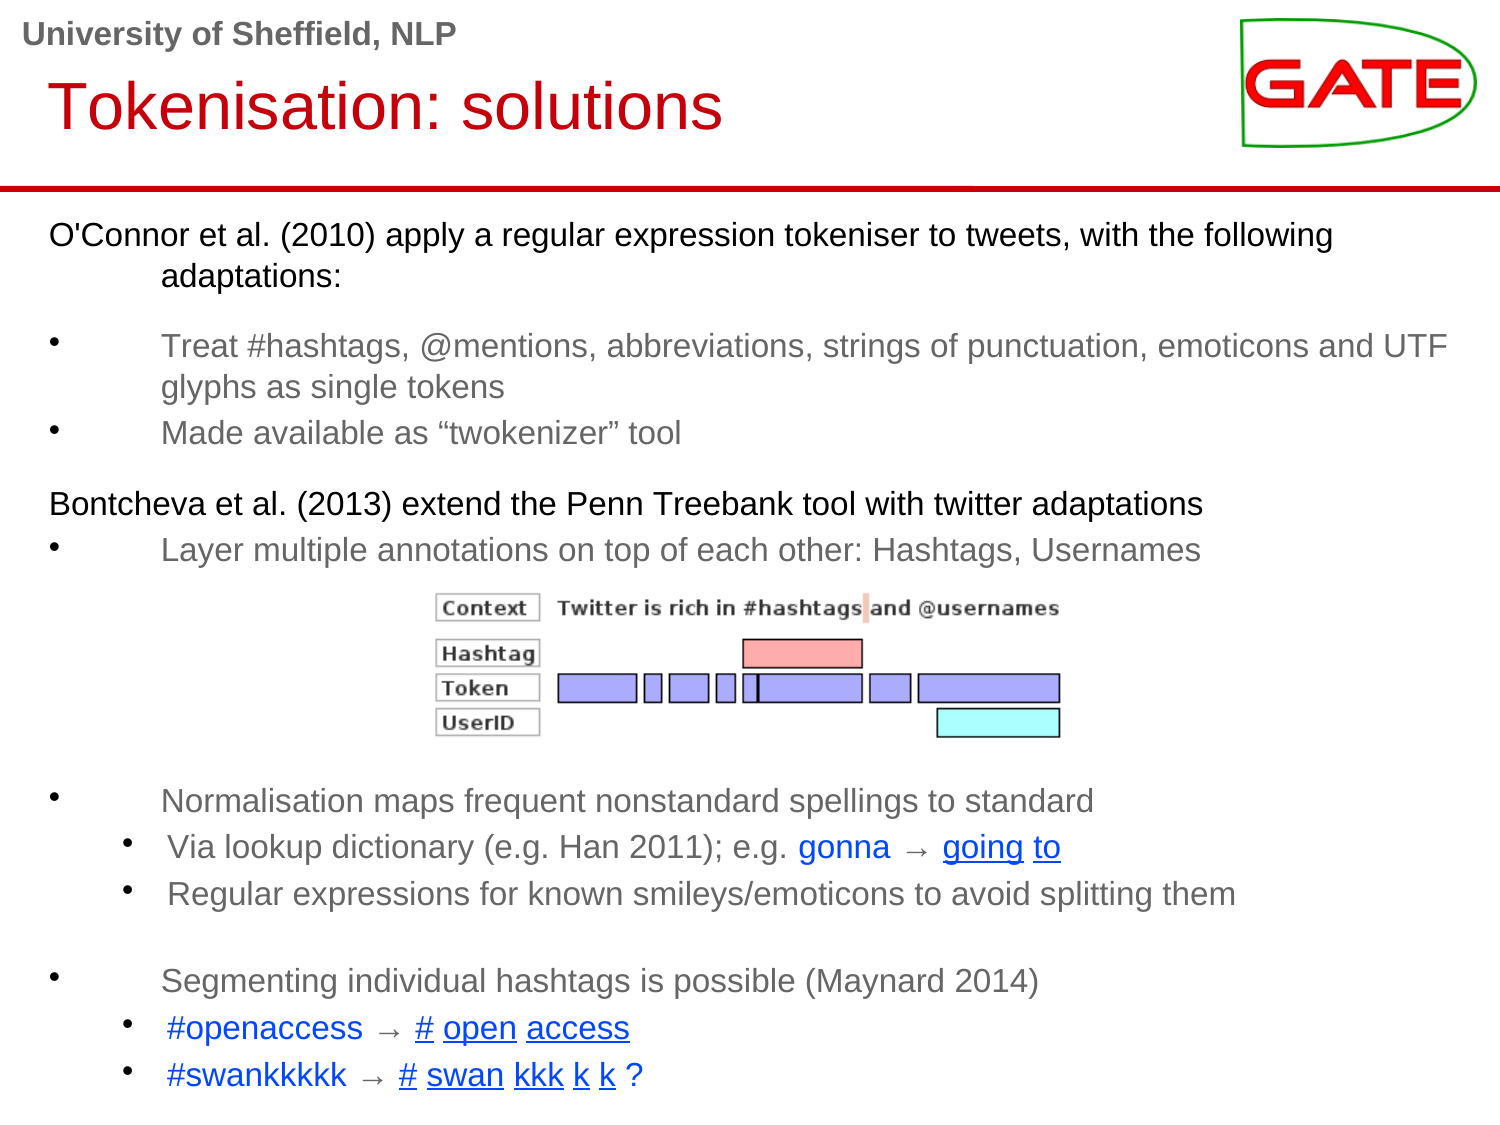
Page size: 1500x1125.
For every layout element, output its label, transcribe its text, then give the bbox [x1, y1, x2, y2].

text_box Tokenisation: solutions [47, 47, 1267, 168]
text_box O'Connor et al. (2010) apply a regular expression tokeniser to tweets, with the following adaptations: Treat #hashtags, @mentions, abbreviations, strings of punctuation, emoticons and UTF glyphs as single tokens Made available as “twokenizer” tool Bontcheva et al. (2013) extend the Penn Treebank tool with twitter adaptations Layer multiple annotations on top of each other: Hashtags, Usernames Normalisation maps frequent nonstandard spellings to standard Via lookup dictionary (e.g. Han 2011); e.g. gonna → going to Regular expressions for known smileys/emoticons to avoid splitting them Segmenting individual hashtags is possible (Maynard 2014) #openaccess → # open access #swankkkkk → # swan kkk k k ? [47, 212, 1500, 1064]
picture [431, 584, 1073, 749]
picture [1240, 18, 1477, 148]
